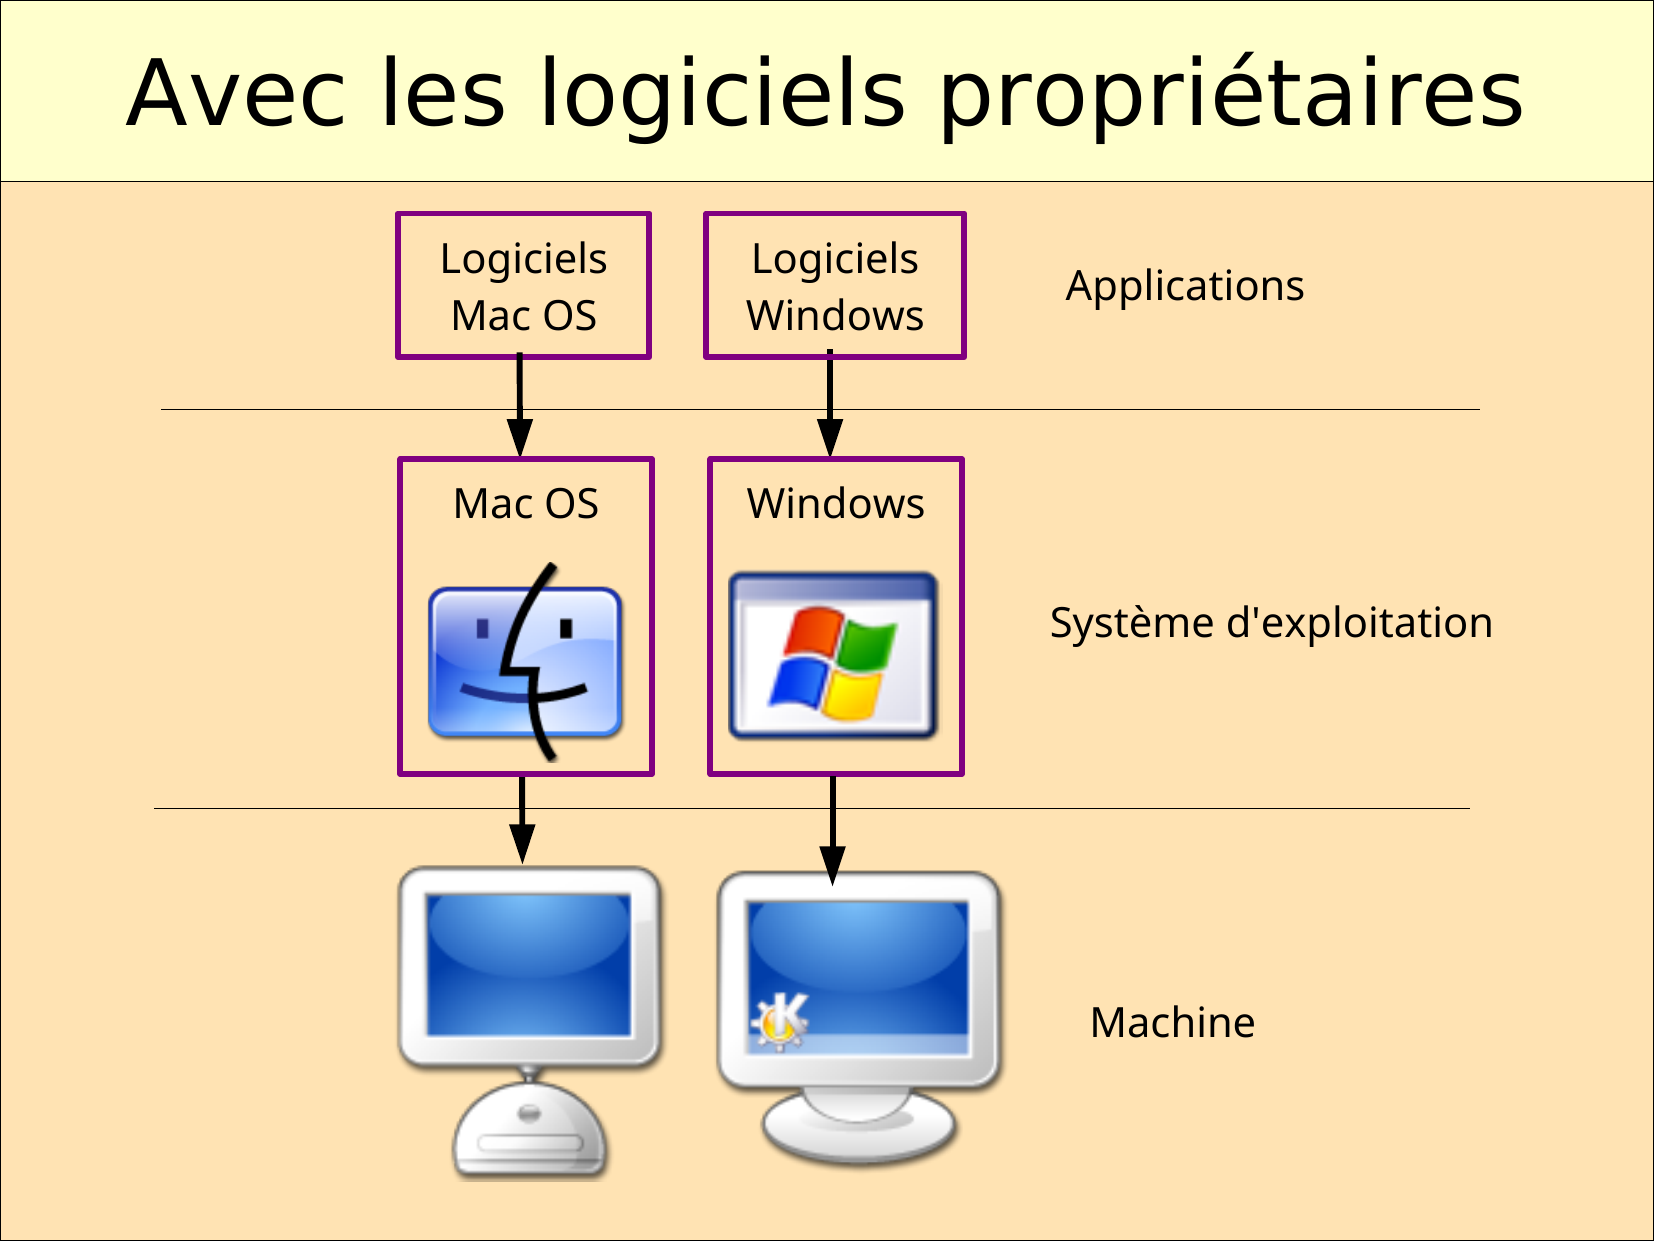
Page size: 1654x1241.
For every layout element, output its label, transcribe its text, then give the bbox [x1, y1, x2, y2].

text_box Système d'exploitation [1034, 584, 1545, 649]
picture [366, 864, 684, 1182]
text_box Logiciels Mac OS [397, 221, 650, 349]
text_box Applications [1050, 248, 1357, 323]
picture [427, 562, 628, 763]
text_box Windows [710, 459, 962, 774]
title Avec les logiciels propriétaires [0, 33, 1654, 154]
text_box Logiciels Windows [706, 221, 965, 349]
text_box Machine [1074, 985, 1357, 1060]
text_box Mac OS [400, 459, 652, 774]
picture [703, 867, 1014, 1178]
